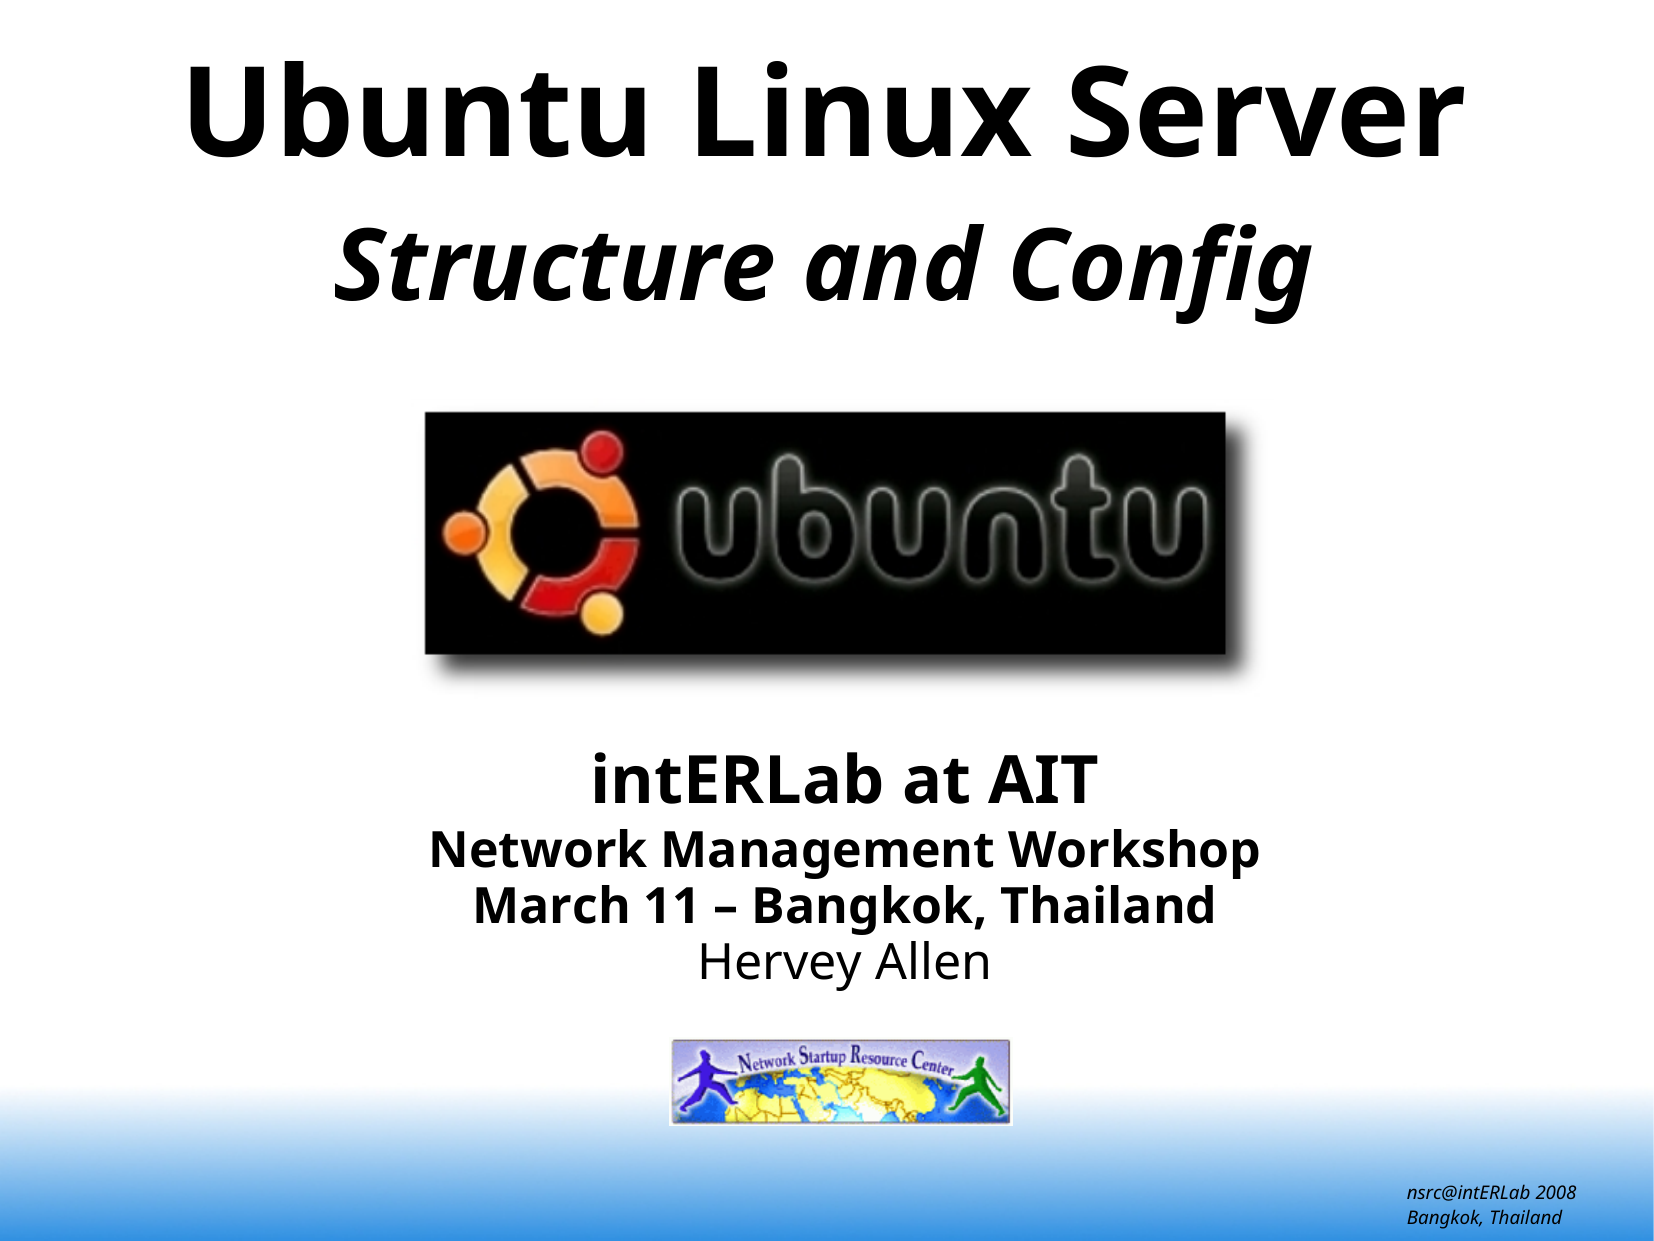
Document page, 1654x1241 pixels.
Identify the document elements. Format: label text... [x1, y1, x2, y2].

subtitle intERLab at AIT Network Management Workshop March 11 – Bangkok, Thailand Hervey Allen [121, 305, 1534, 1166]
picture [0, 1083, 1654, 1241]
picture [411, 398, 1274, 703]
picture [669, 1037, 1013, 1126]
title Ubuntu Linux Server Structure and Config [62, 0, 1587, 355]
